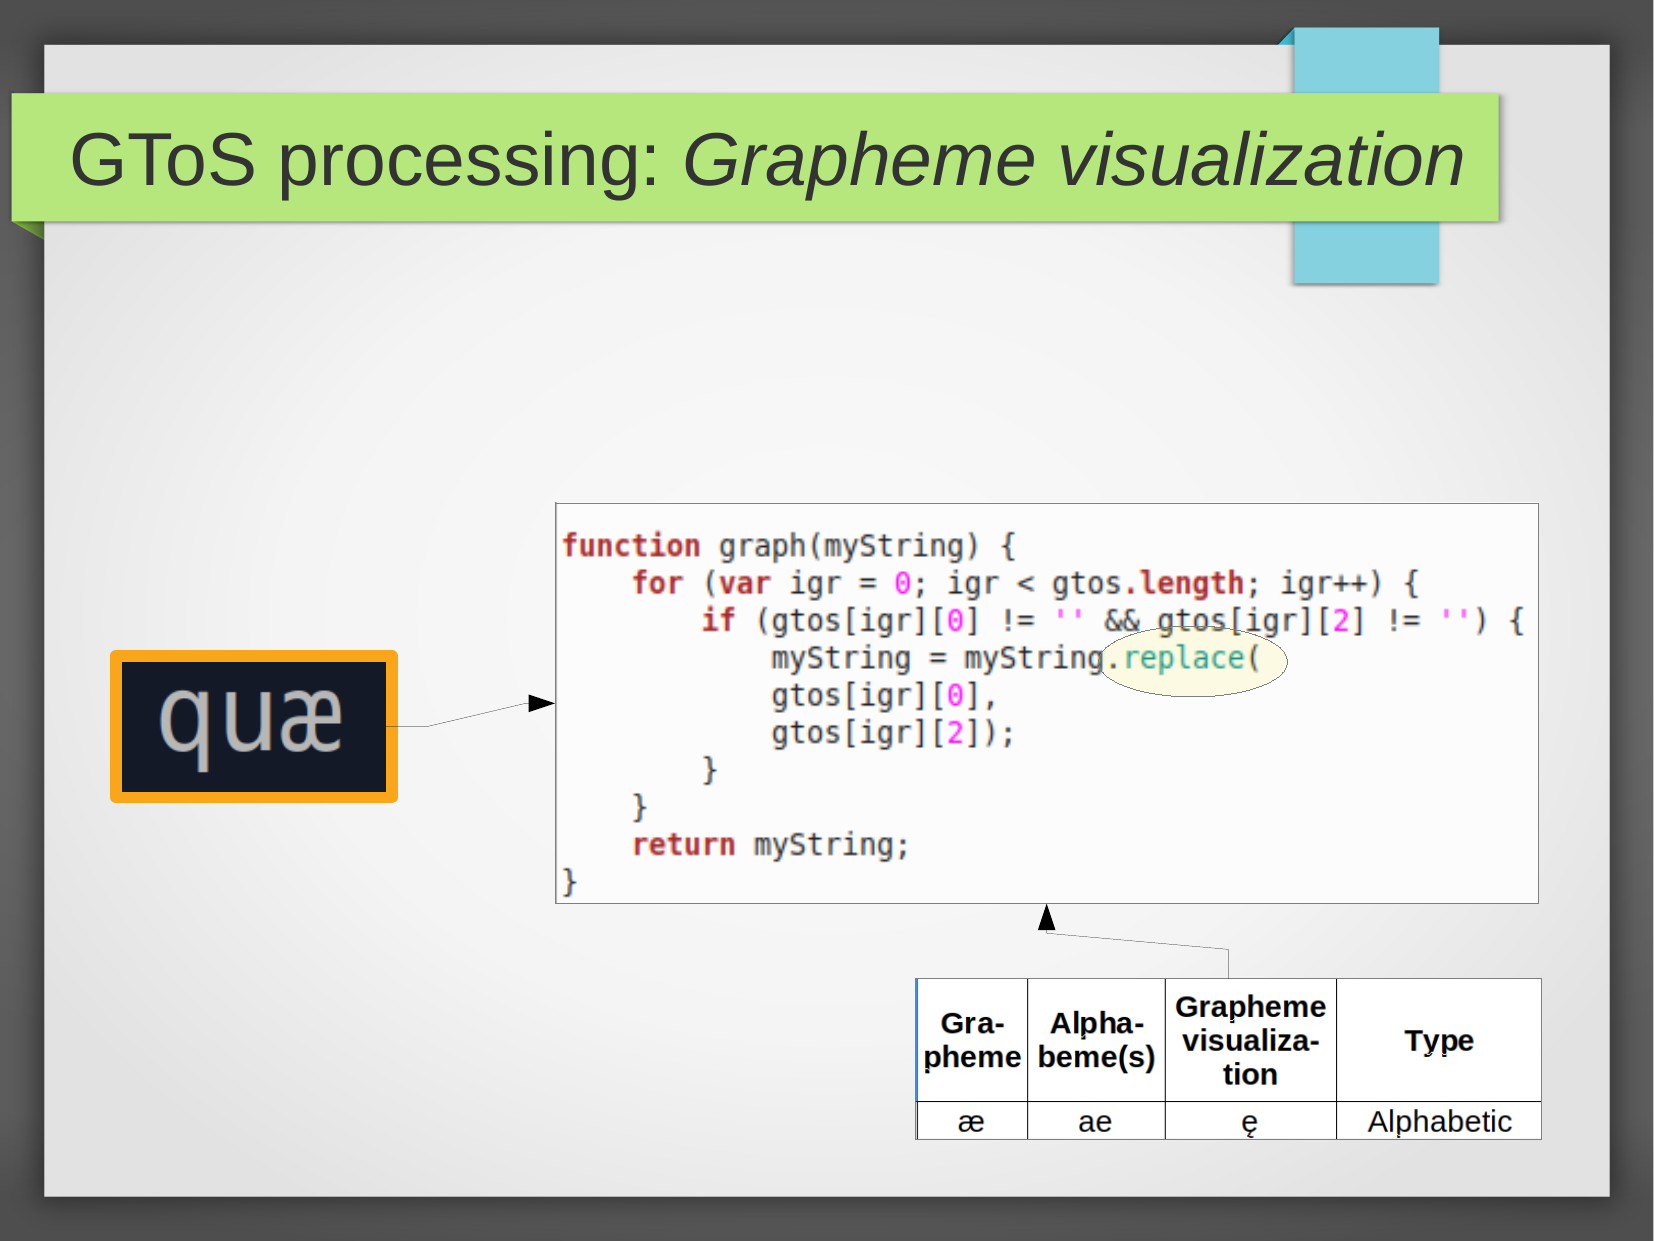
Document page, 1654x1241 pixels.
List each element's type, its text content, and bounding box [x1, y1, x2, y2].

picture [0, 0, 1654, 1241]
text_box [1098, 626, 1288, 697]
title GToS processing: Grapheme visualization [69, 75, 1511, 244]
